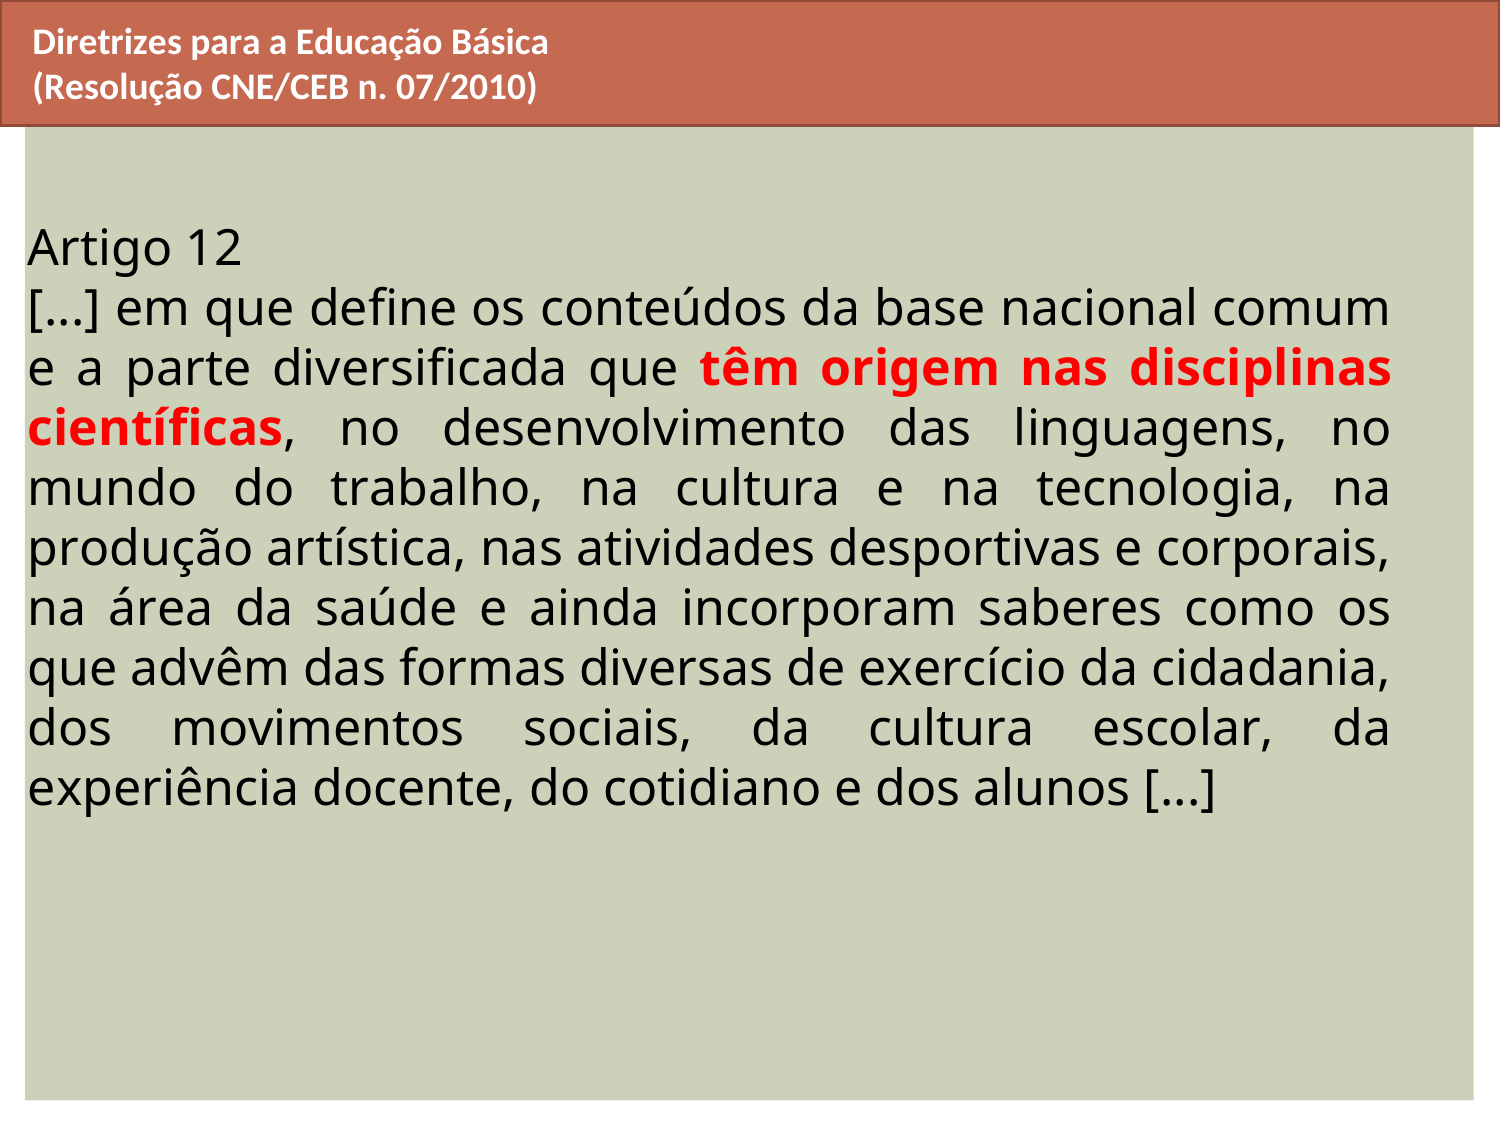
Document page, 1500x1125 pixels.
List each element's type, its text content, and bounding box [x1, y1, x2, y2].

text_box Artigo 12 [...] em que define os conteúdos da base nacional comum e a parte diversificada que têm origem nas disciplinas científicas, no desenvolvimento das linguagens, no mundo do trabalho, na cultura e na tecnologia, na produção artística, nas atividades desportivas e corporais, na área da saúde e ainda incorporam saberes como os que advêm das formas diversas de exercício da cidadania, dos movimentos sociais, da cultura escolar, da experiência docente, do cotidiano e dos alunos [...] [13, 207, 1407, 824]
text_box [0, 0, 1500, 126]
text_box Diretrizes para a Educação Básica (Resolução CNE/CEB n. 07/2010) [17, 9, 768, 115]
